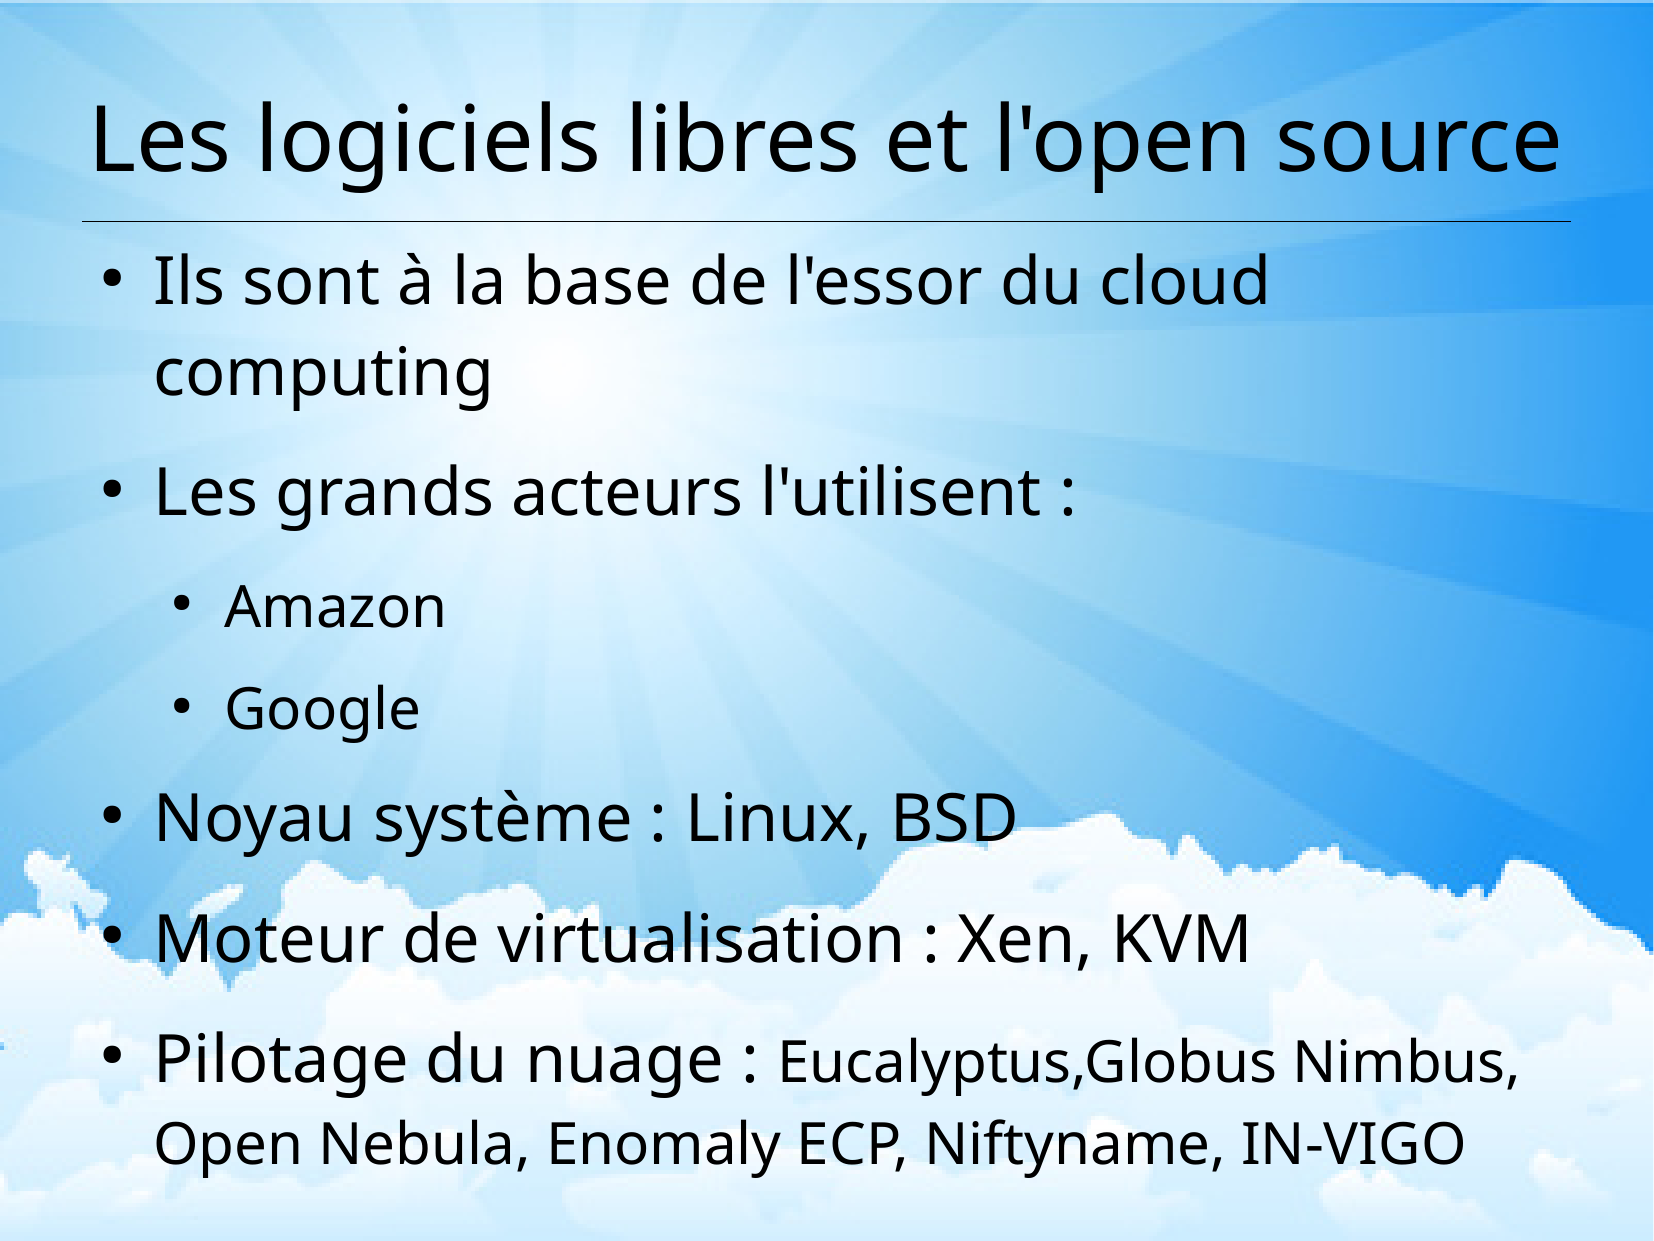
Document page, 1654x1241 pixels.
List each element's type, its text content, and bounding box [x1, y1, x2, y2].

picture [0, 0, 1654, 1241]
list Ils sont à la base de l'essor du cloud computing Les grands acteurs l'utilisent : Amazon Google Noyau système : Linux, BSD Moteur de virtualisation : Xen, KVM Pilotage du nuage : Eucalyptus,Globus Nimbus, Open Nebula, Enomaly ECP, Niftyname, IN-VIGO [82, 233, 1571, 1053]
title Les logiciels libres et l'open source [82, 56, 1571, 215]
